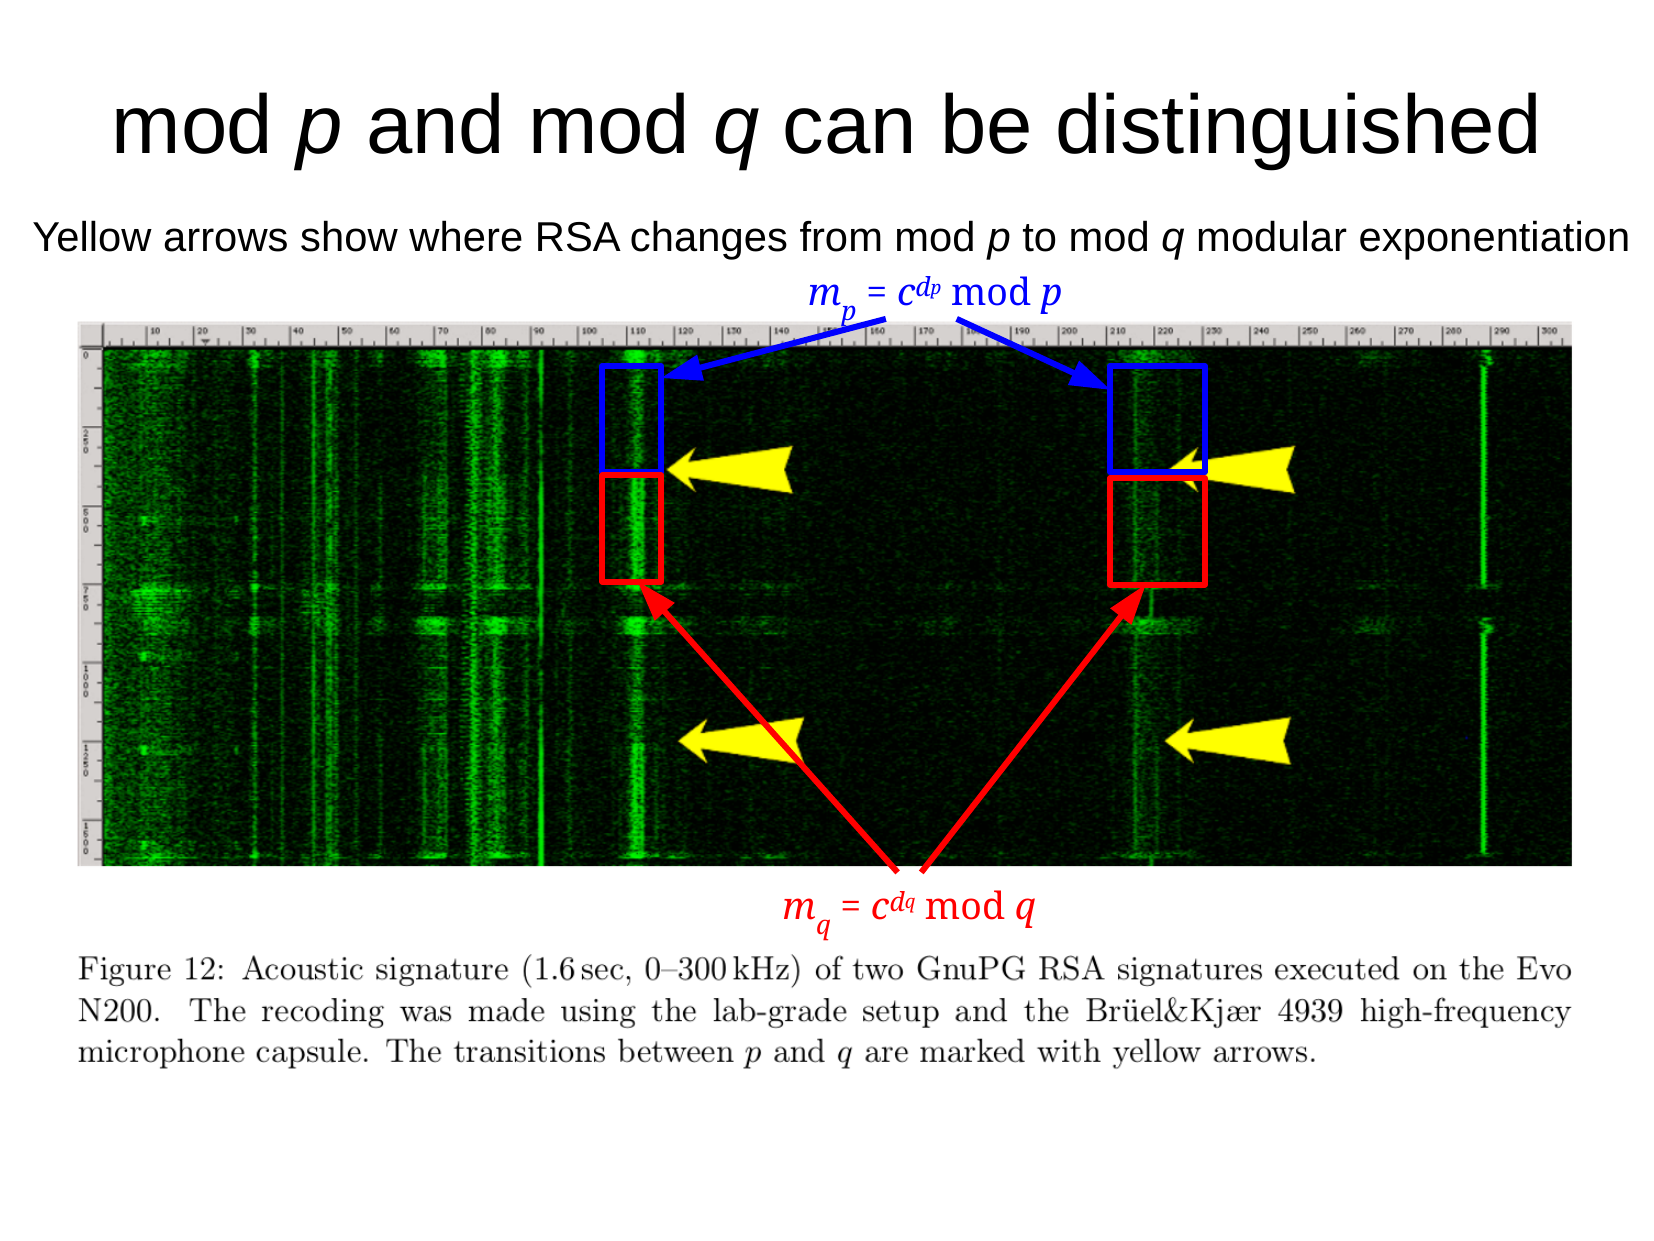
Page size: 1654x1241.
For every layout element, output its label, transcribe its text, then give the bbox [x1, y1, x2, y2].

picture [1046, 293, 1056, 304]
picture [605, 478, 658, 579]
picture [1113, 369, 1202, 469]
text_box mq = cdq mod q [767, 872, 1022, 943]
title mod p and mod q can be distinguished [82, 49, 1571, 201]
text_box Yellow arrows show where RSA changes from mod p to mod q modular exponentiation [17, 206, 1646, 269]
picture [605, 369, 658, 469]
picture [59, 293, 1595, 1085]
picture [646, 329, 1139, 872]
text_box mp = cdp mod p [793, 258, 1046, 329]
picture [1113, 481, 1202, 582]
